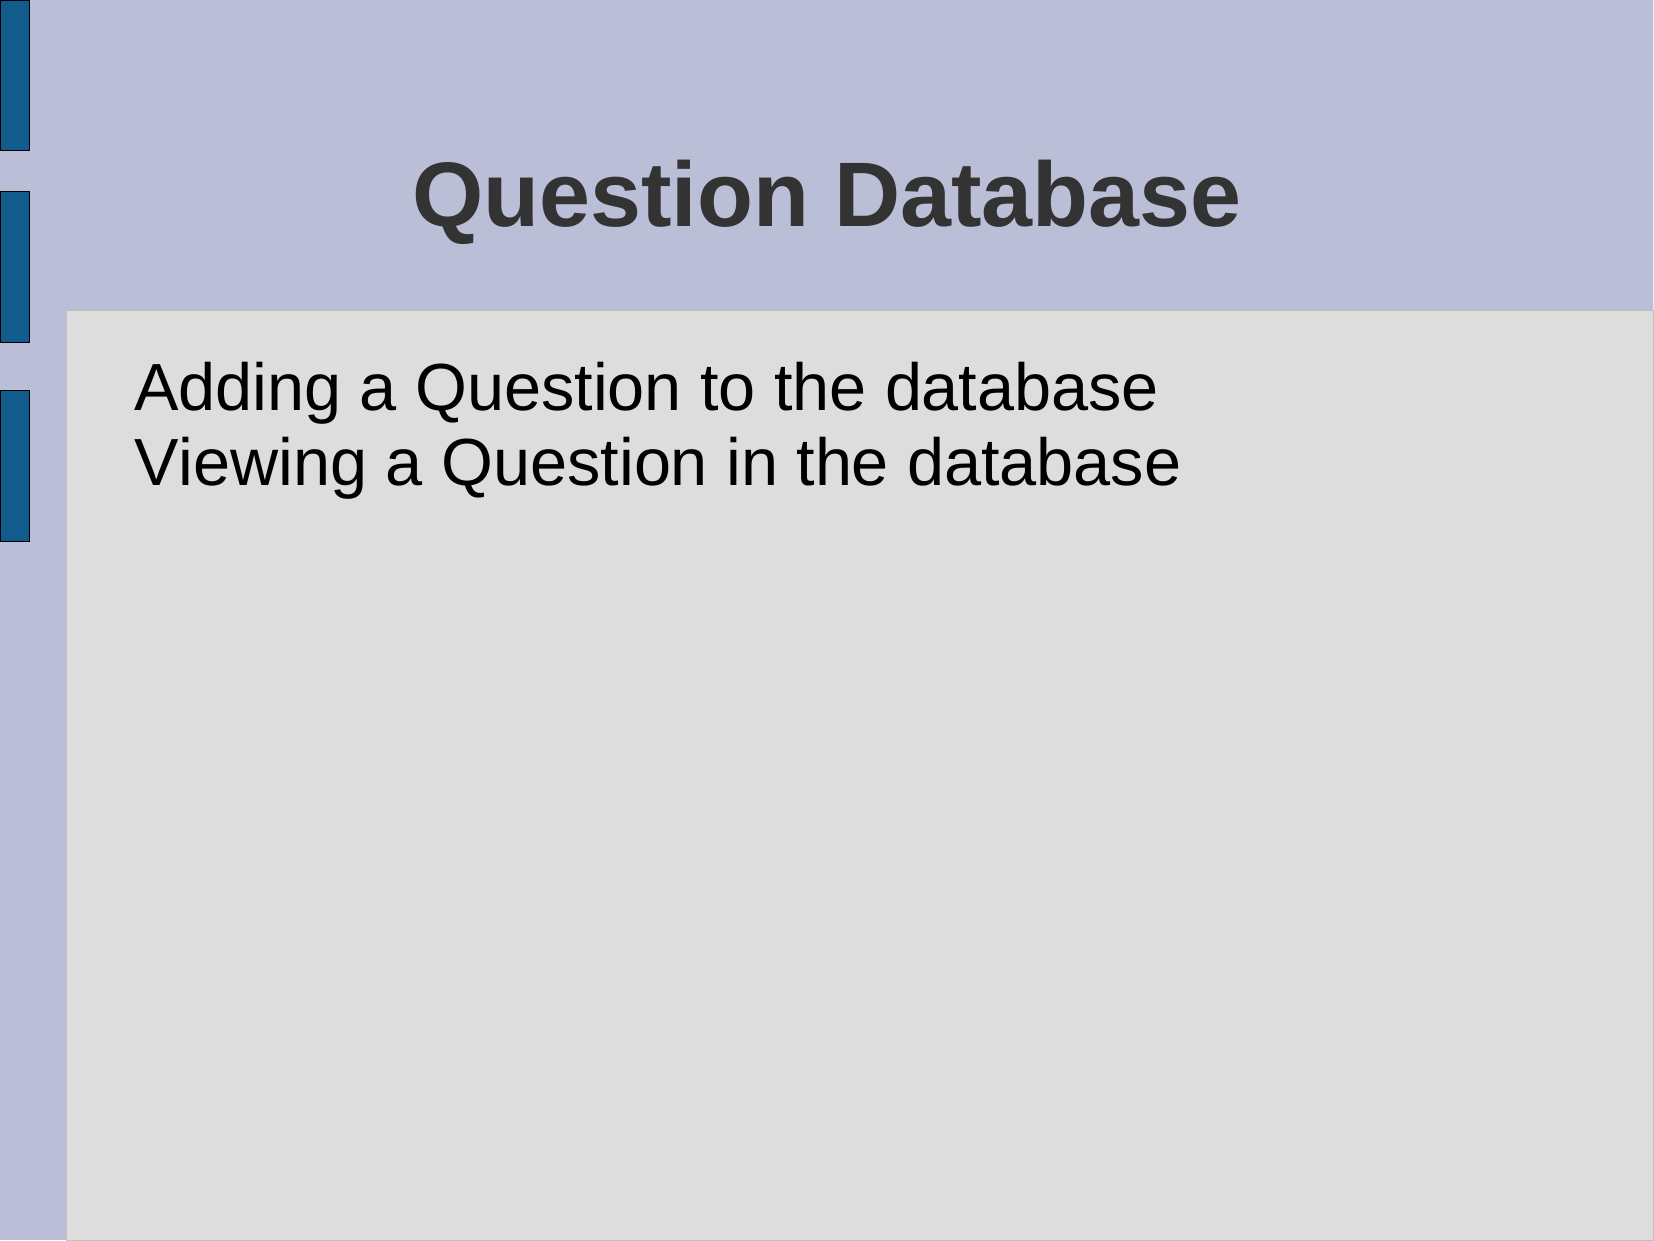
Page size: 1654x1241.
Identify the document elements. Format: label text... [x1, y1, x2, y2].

title Question Database [121, 91, 1534, 299]
list Adding a Question to the database Viewing a Question in the database [116, 349, 1529, 1132]
